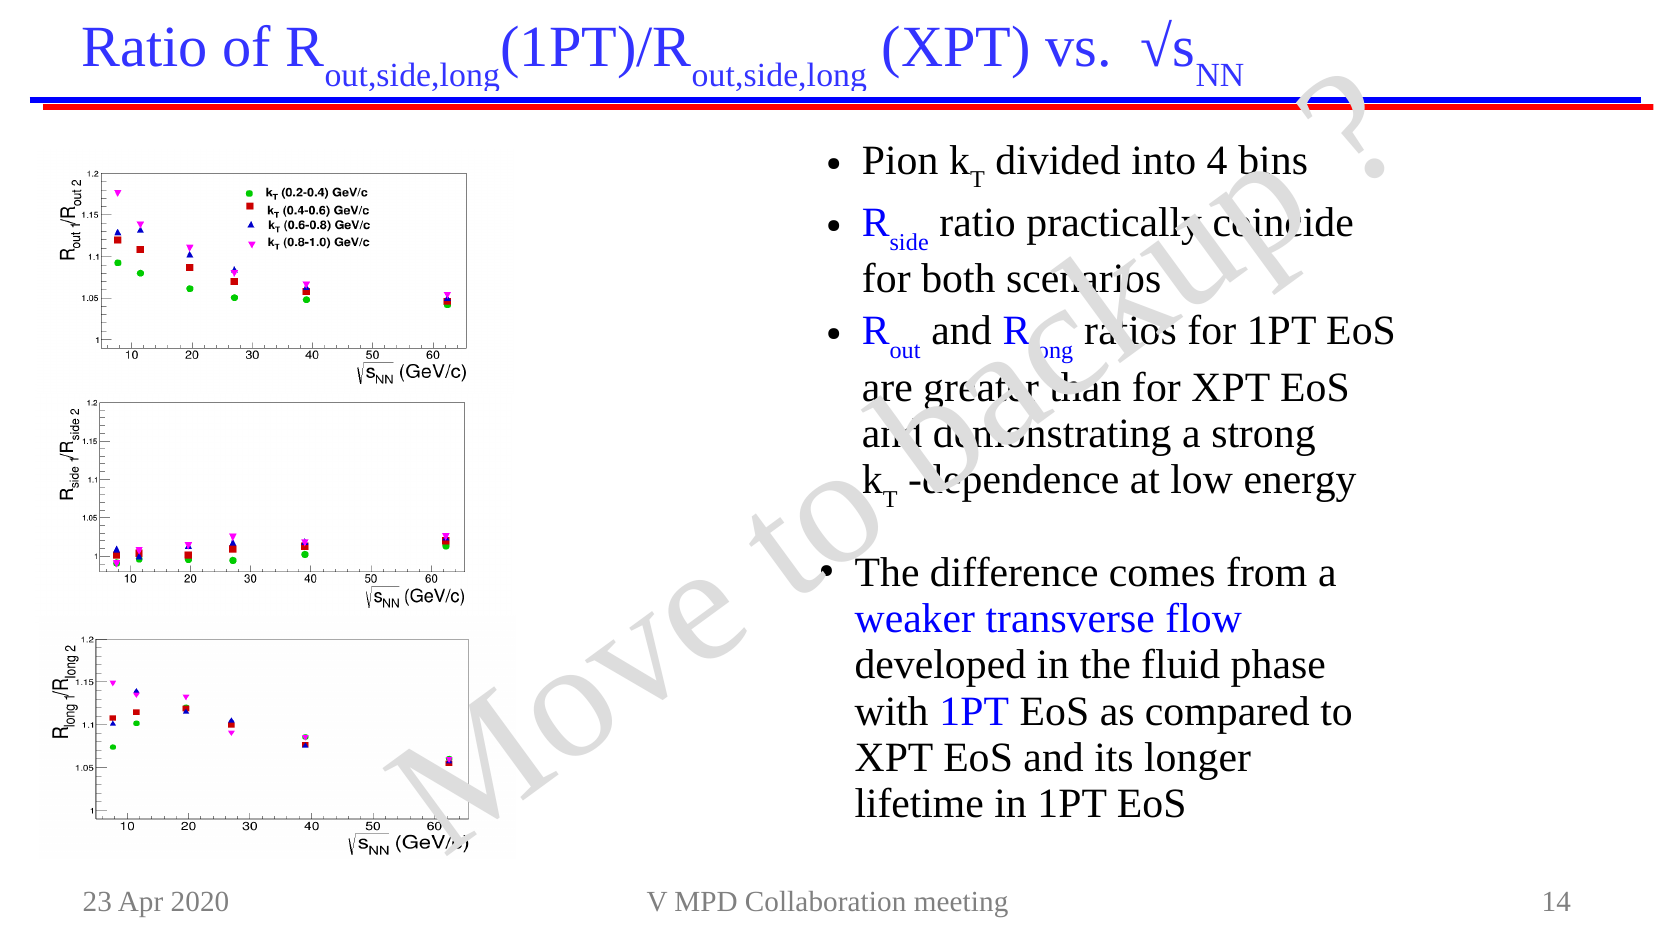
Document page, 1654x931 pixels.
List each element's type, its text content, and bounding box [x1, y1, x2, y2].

title Ratio of Rout,side,long(1PT)/Rout,side,long (XPT) vs. √sNN [81, 7, 1570, 91]
text_box The difference comes from a weaker transverse flow developed in the fluid phase with 1PT EoS as compared to XPT EoS and its longer lifetime in 1PT EoS [804, 541, 1469, 931]
text_box Pion kT divided into 4 bins Rside ratio practically coincide for both scenarios Rout and Rlong ratios for 1PT EoS are greater than for XPT EoS and demonstrating a strong kT -dependence at low energy [811, 129, 1174, 395]
text_box Move to backup ? [339, 14, 1450, 904]
picture [35, 149, 514, 859]
text_box Pion kT divided into 4 bins Rside ratio practically coincide for both scenarios Rout and Rlong ratios for 1PT EoS are greater than for XPT EoS and demonstrating a strong kT -dependence at low energy [983, 129, 1526, 519]
